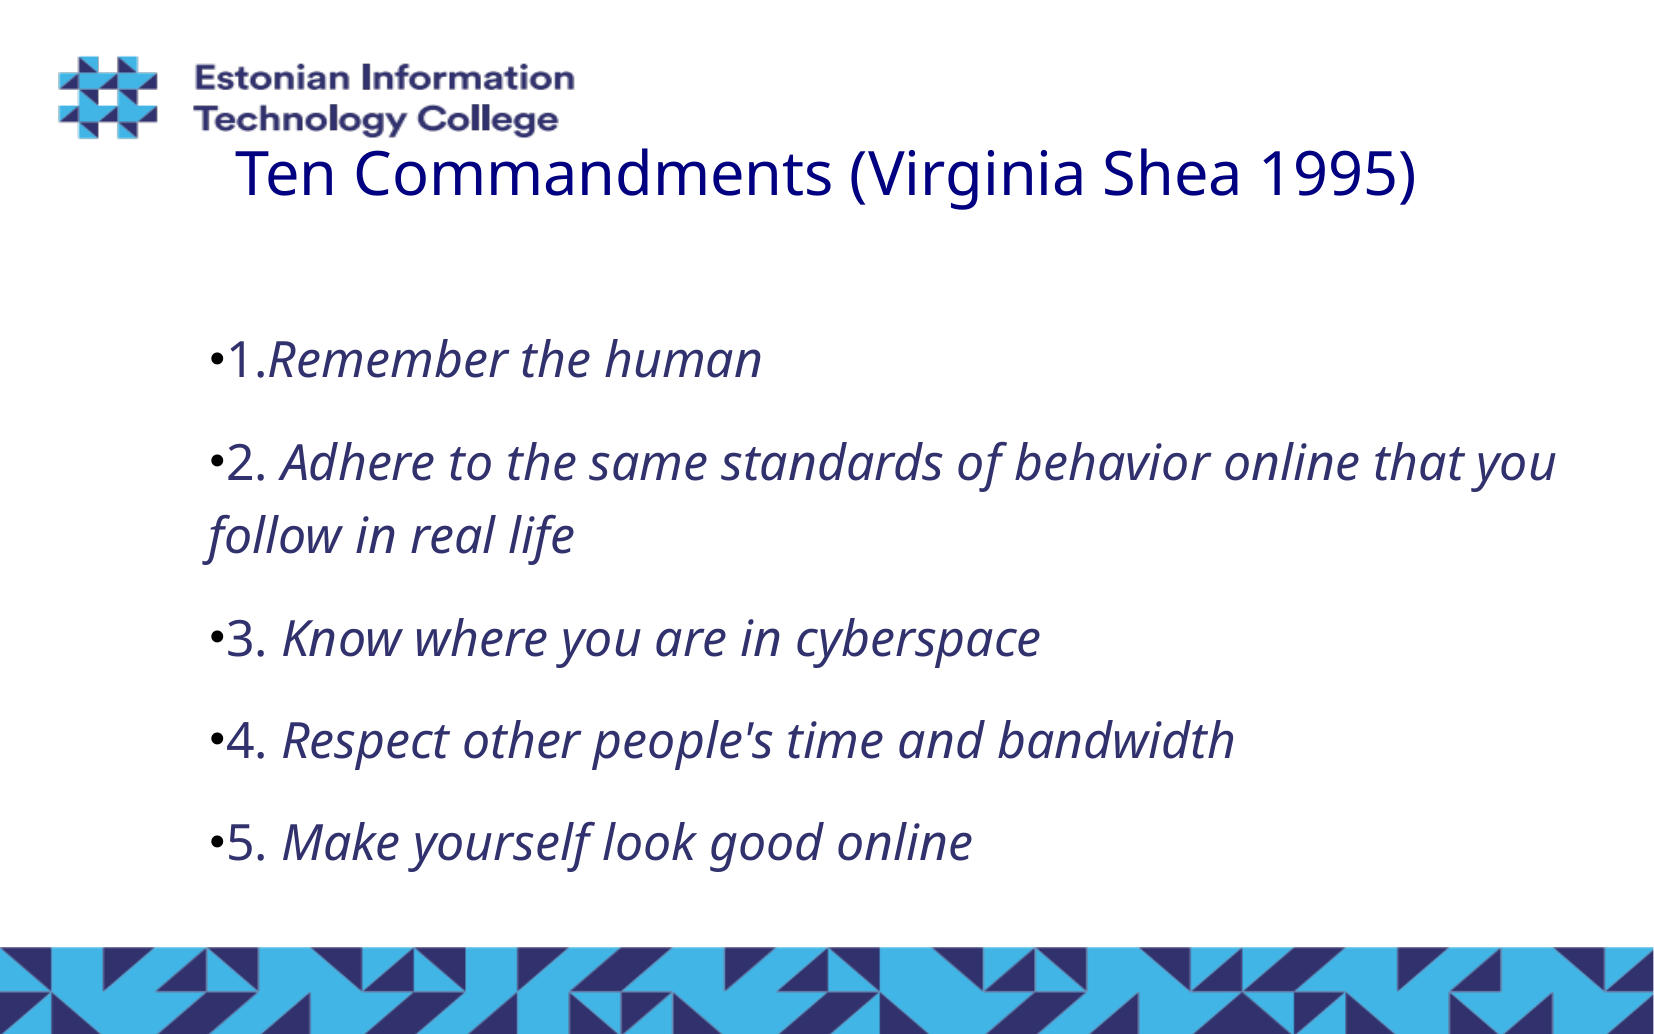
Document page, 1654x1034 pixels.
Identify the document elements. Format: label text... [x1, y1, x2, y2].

list 1.Remember the human 2. Adhere to the same standards of behavior online that you follow in real life 3. Know where you are in cyberspace 4. Respect other people's time and bandwidth 5. Make yourself look good online [208, 323, 1620, 974]
title Ten Commandments (Virginia Shea 1995) [121, 83, 1533, 260]
